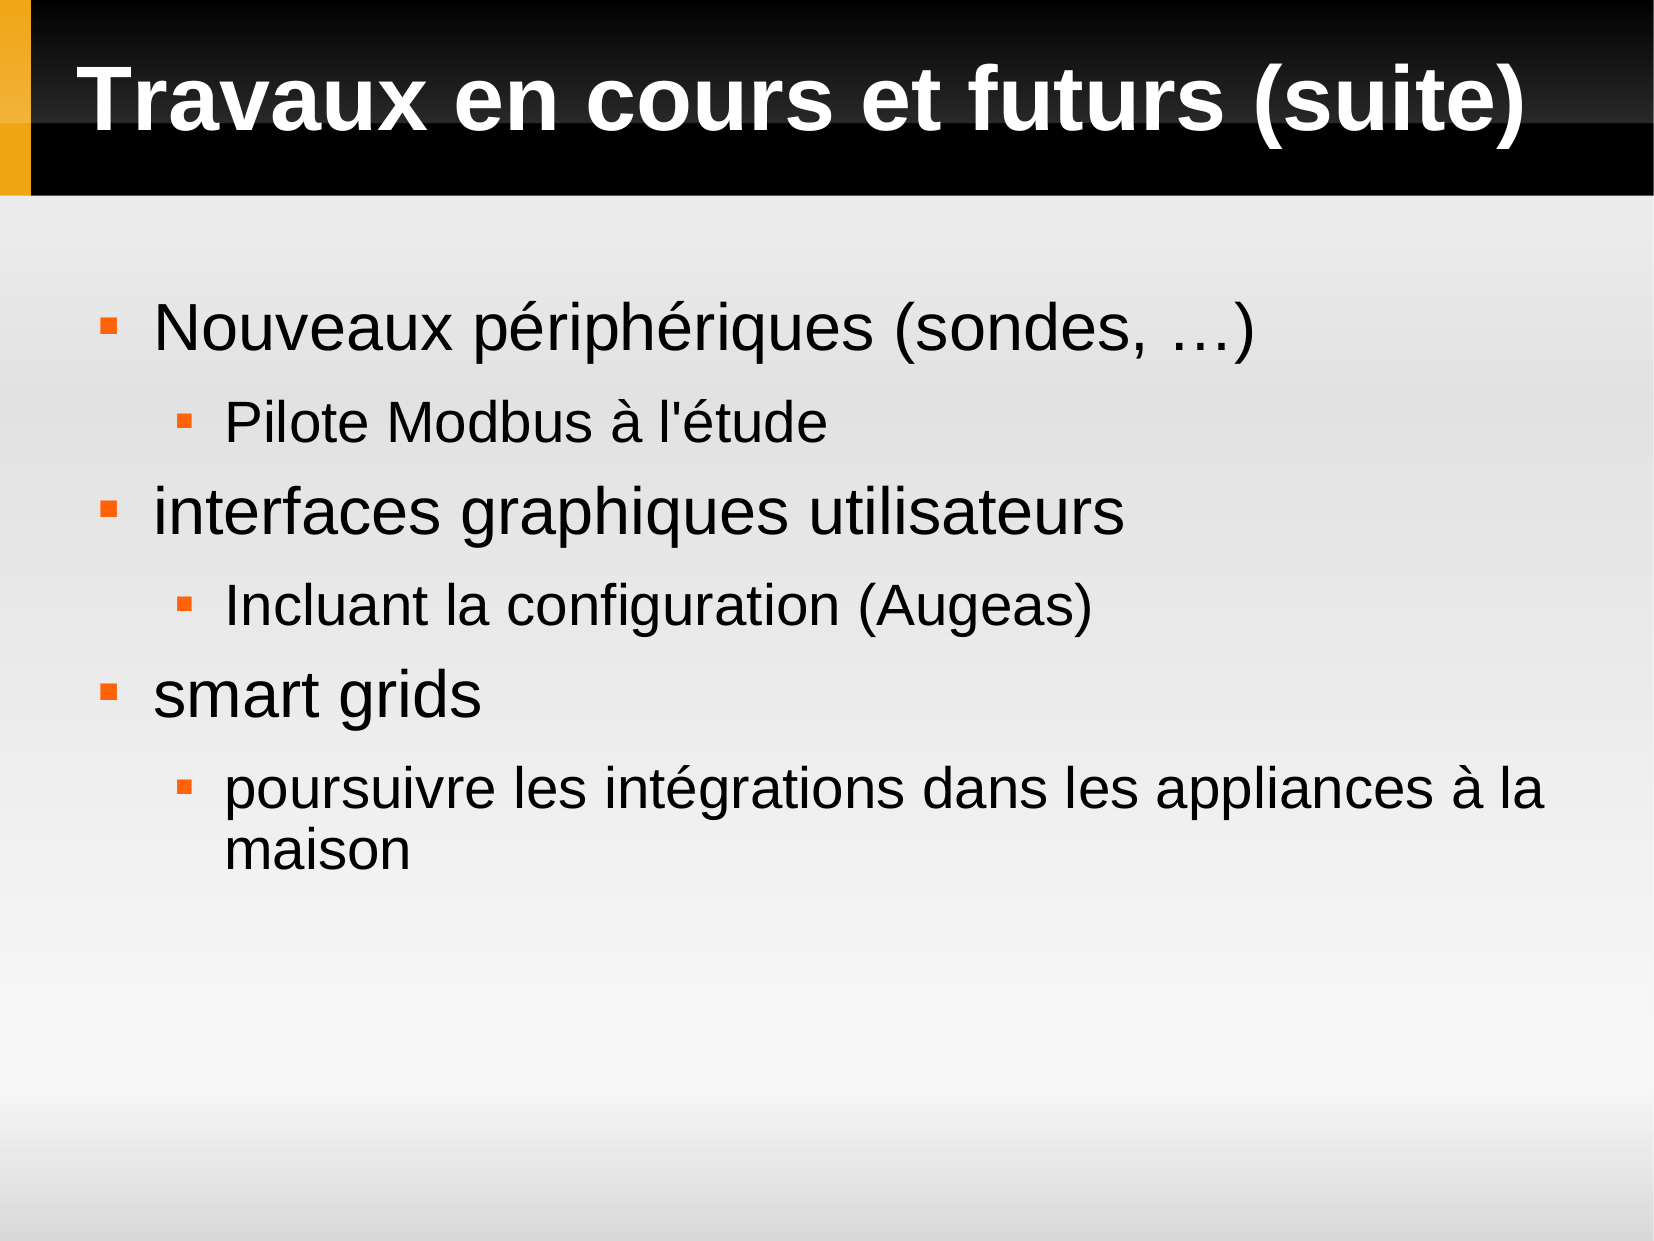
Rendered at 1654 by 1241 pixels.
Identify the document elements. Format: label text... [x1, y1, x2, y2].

picture [0, 0, 1654, 1241]
title Travaux en cours et futurs (suite) [76, 0, 1565, 208]
list Nouveaux périphériques (sondes, …) Pilote Modbus à l'étude interfaces graphiques utilisateurs Incluant la configuration (Augeas) smart grids poursuivre les intégrations dans les appliances à la maison [82, 290, 1571, 1109]
